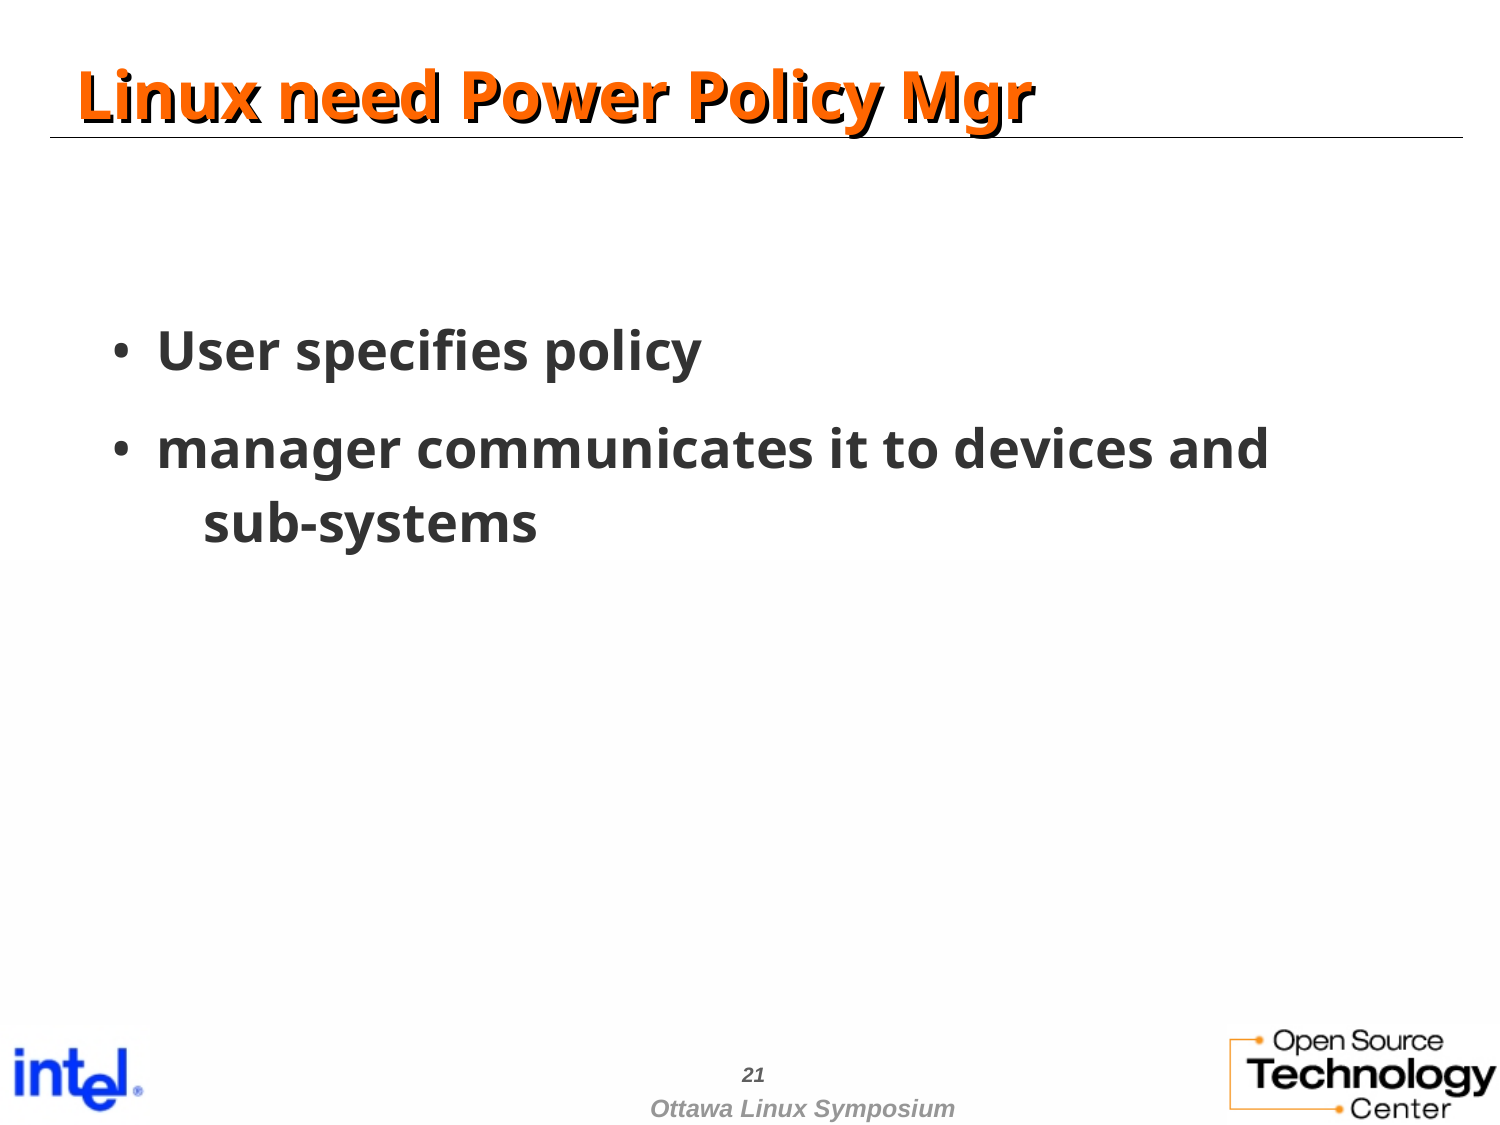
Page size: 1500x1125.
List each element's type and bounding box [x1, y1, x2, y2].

picture [0, 1025, 150, 1125]
picture [1227, 1024, 1500, 1125]
